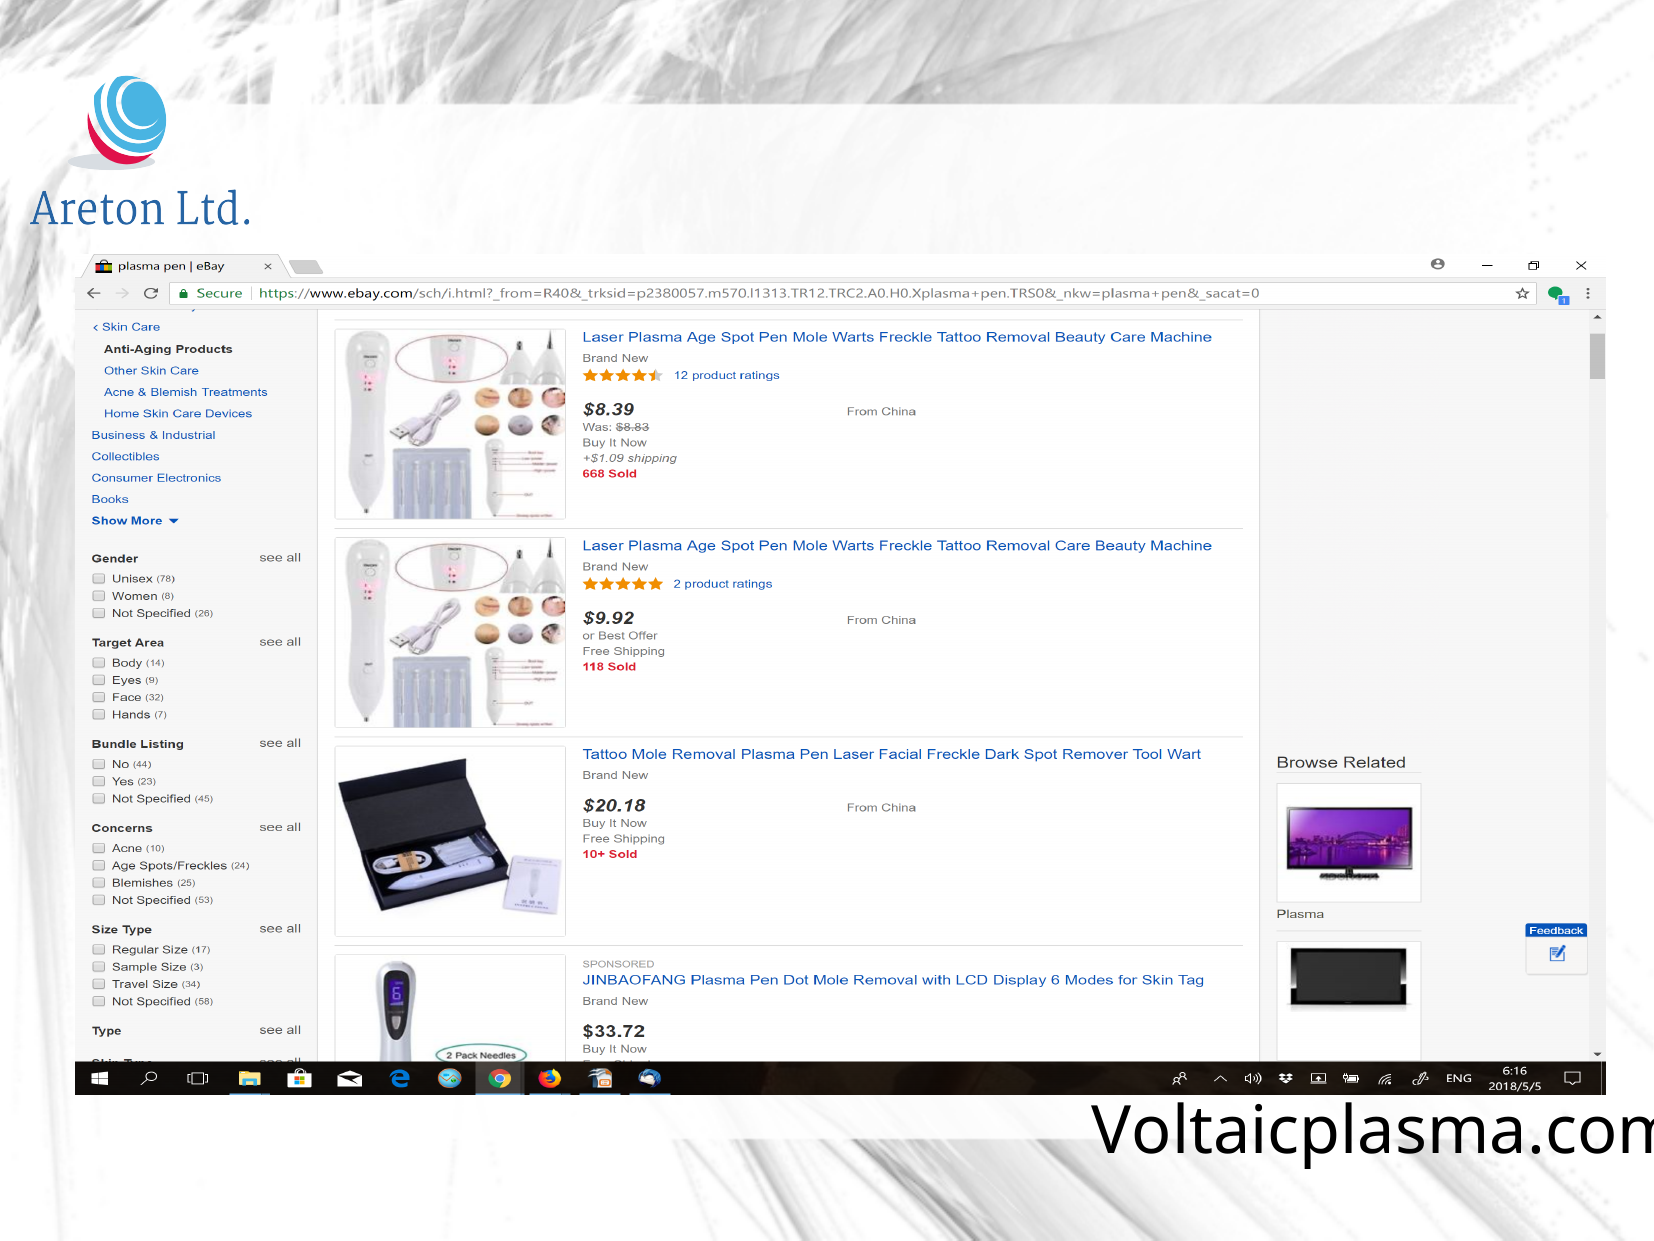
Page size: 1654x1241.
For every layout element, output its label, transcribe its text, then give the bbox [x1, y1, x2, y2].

text_box Voltaicplasma.com [660, 814, 1654, 1241]
picture [0, 0, 1654, 1241]
